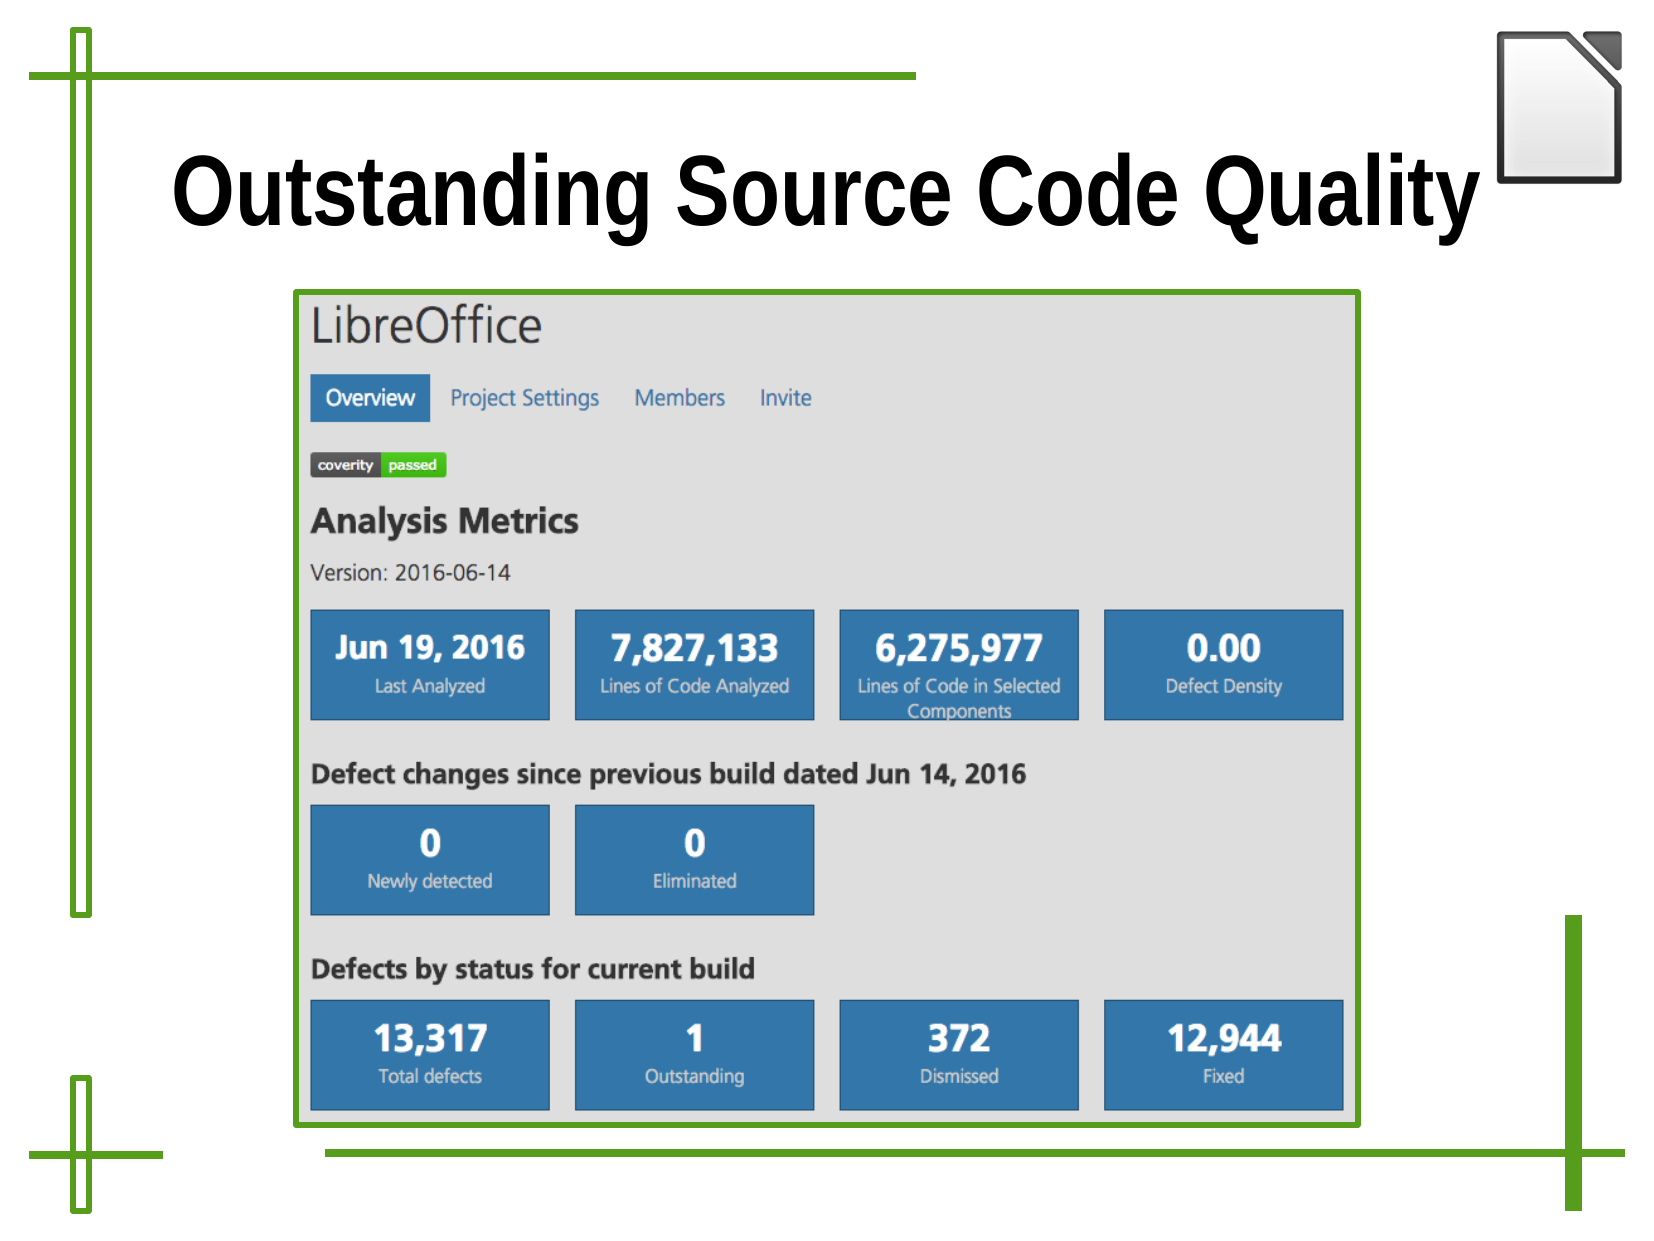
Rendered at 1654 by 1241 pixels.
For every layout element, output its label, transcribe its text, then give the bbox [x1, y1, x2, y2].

picture [1494, 29, 1624, 186]
title Outstanding Source Code Quality [118, 118, 1536, 260]
picture [298, 295, 1355, 1123]
